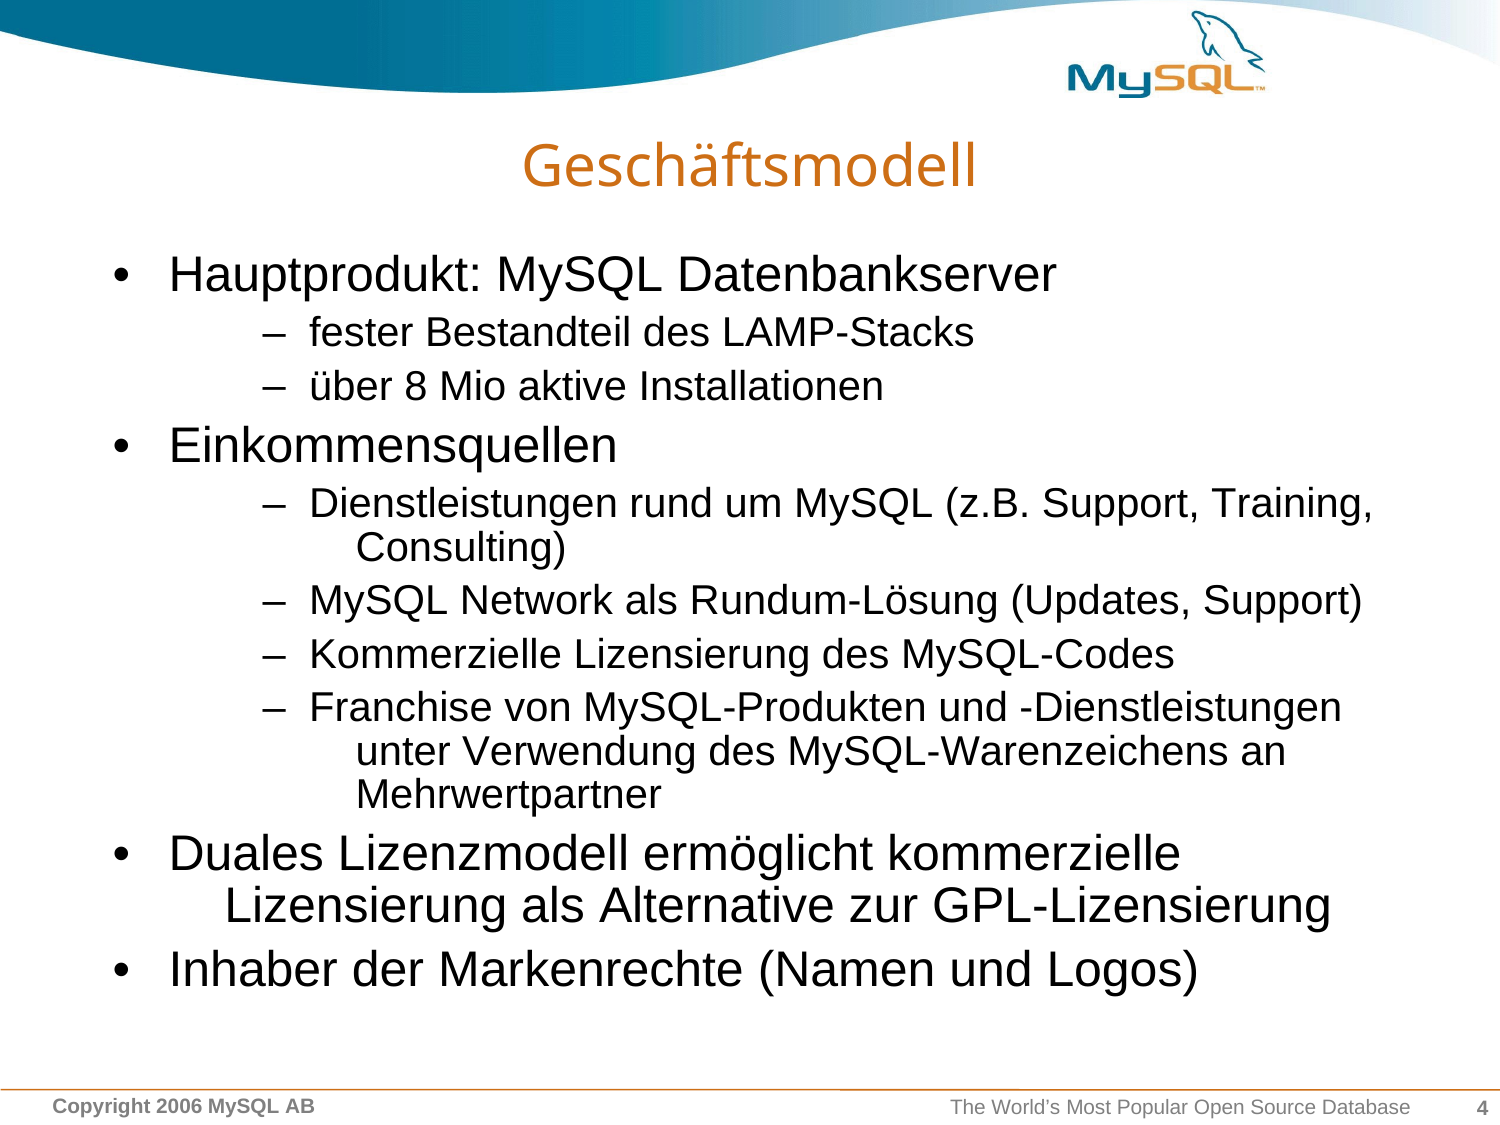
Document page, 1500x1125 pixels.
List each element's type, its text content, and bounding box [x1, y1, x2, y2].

list Hauptprodukt: MySQL Datenbankserver fester Bestandteil des LAMP-Stacks über 8 Mio aktive Installationen Einkommensquellen Dienstleistungen rund um MySQL (z.B. Support, Training, Consulting) MySQL Network als Rundum-Lösung (Updates, Support) Kommerzielle Lizensierung des MySQL-Codes Franchise von MySQL-Produkten und -Dienstleistungen unter Verwendung des MySQL-Warenzeichens an Mehrwertpartner Duales Lizenzmodell ermöglicht kommerzielle Lizensierung als Alternative zur GPL-Lizensierung Inhaber der Markenrechte (Namen und Logos) [112, 249, 1388, 1113]
title Geschäftsmodell [0, 87, 1500, 225]
picture [613, 0, 1500, 87]
picture [1098, 71, 1107, 87]
picture [1075, 71, 1085, 87]
picture [0, 31, 326, 87]
